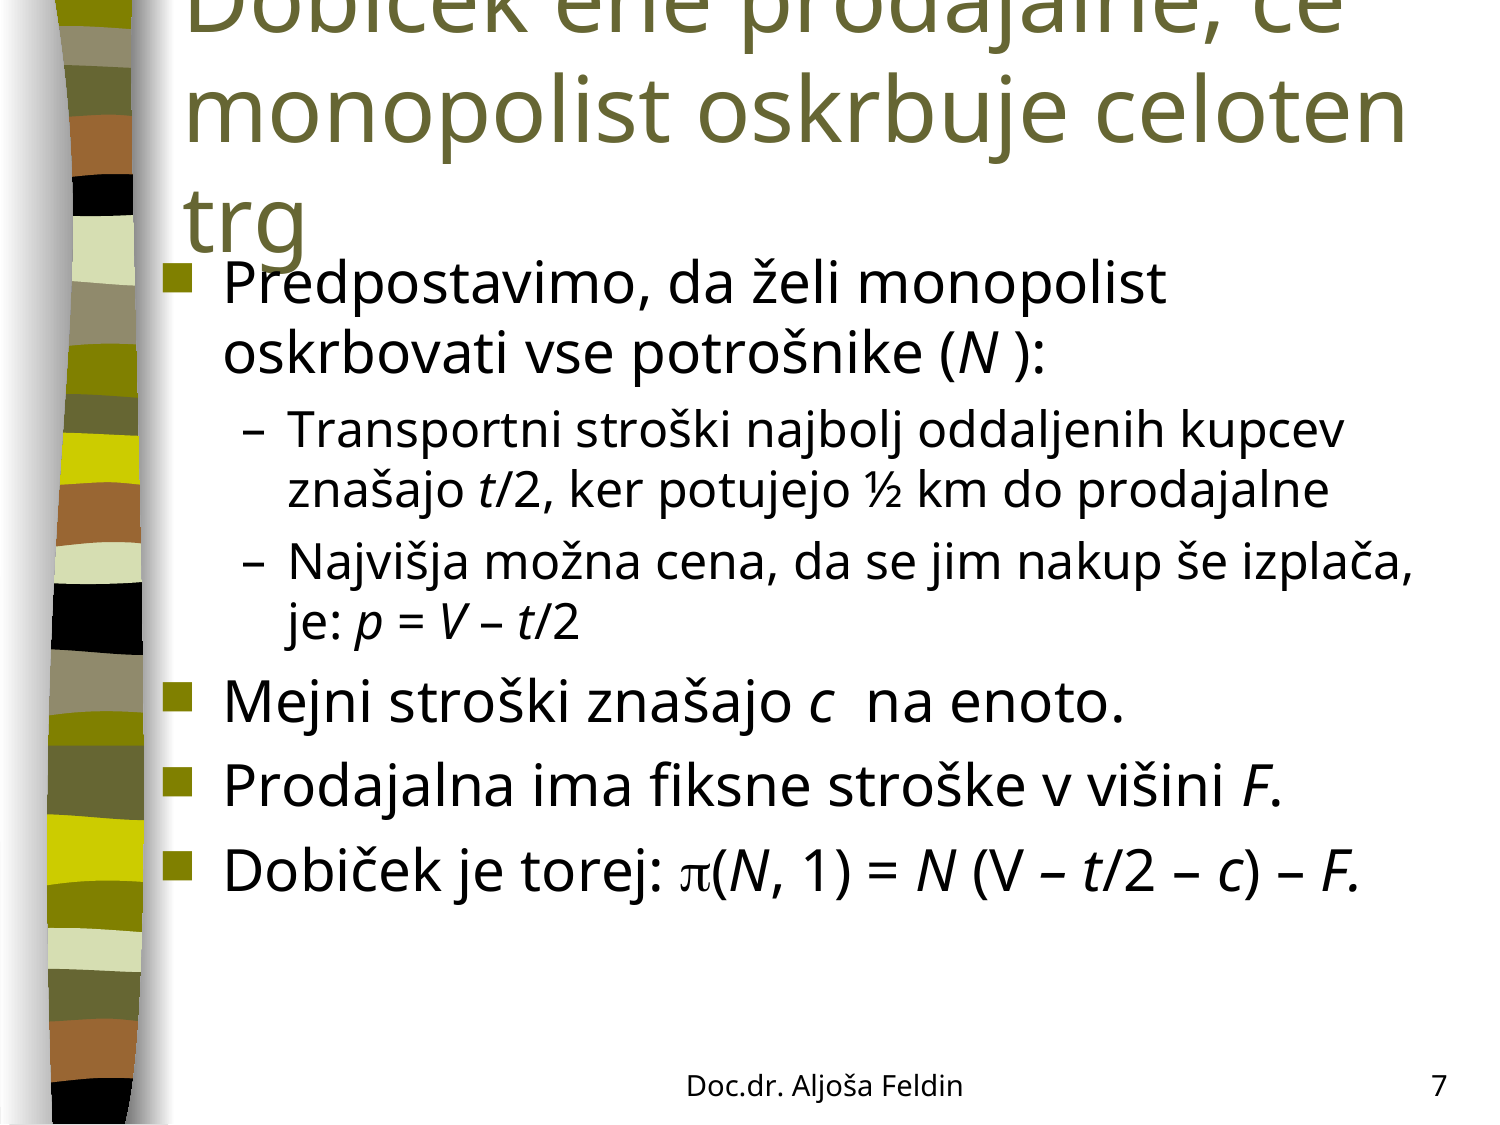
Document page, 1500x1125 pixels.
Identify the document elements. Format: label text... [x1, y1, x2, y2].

text_box <number> [1149, 1059, 1463, 1125]
title Dobiček ene prodajalne, če monopolist oskrbuje celoten trg [167, 0, 1500, 224]
list Predpostavimo, da želi monopolist oskrbovati vse potrošnike (N ): Transportni stroški najbolj oddaljenih kupcev znašajo t/2, ker potujejo ½ km do prodajalne Najvišja možna cena, da se jim nakup še izplača, je: p = V – t/2 Mejni stroški znašajo c na enoto. Prodajalna ima fiksne stroške v višini F. Dobiček je torej: (N, 1) = N (V – t/2 – c) – F. [151, 237, 1469, 1007]
text_box Doc.dr. Aljoša Feldin [587, 1059, 1063, 1125]
